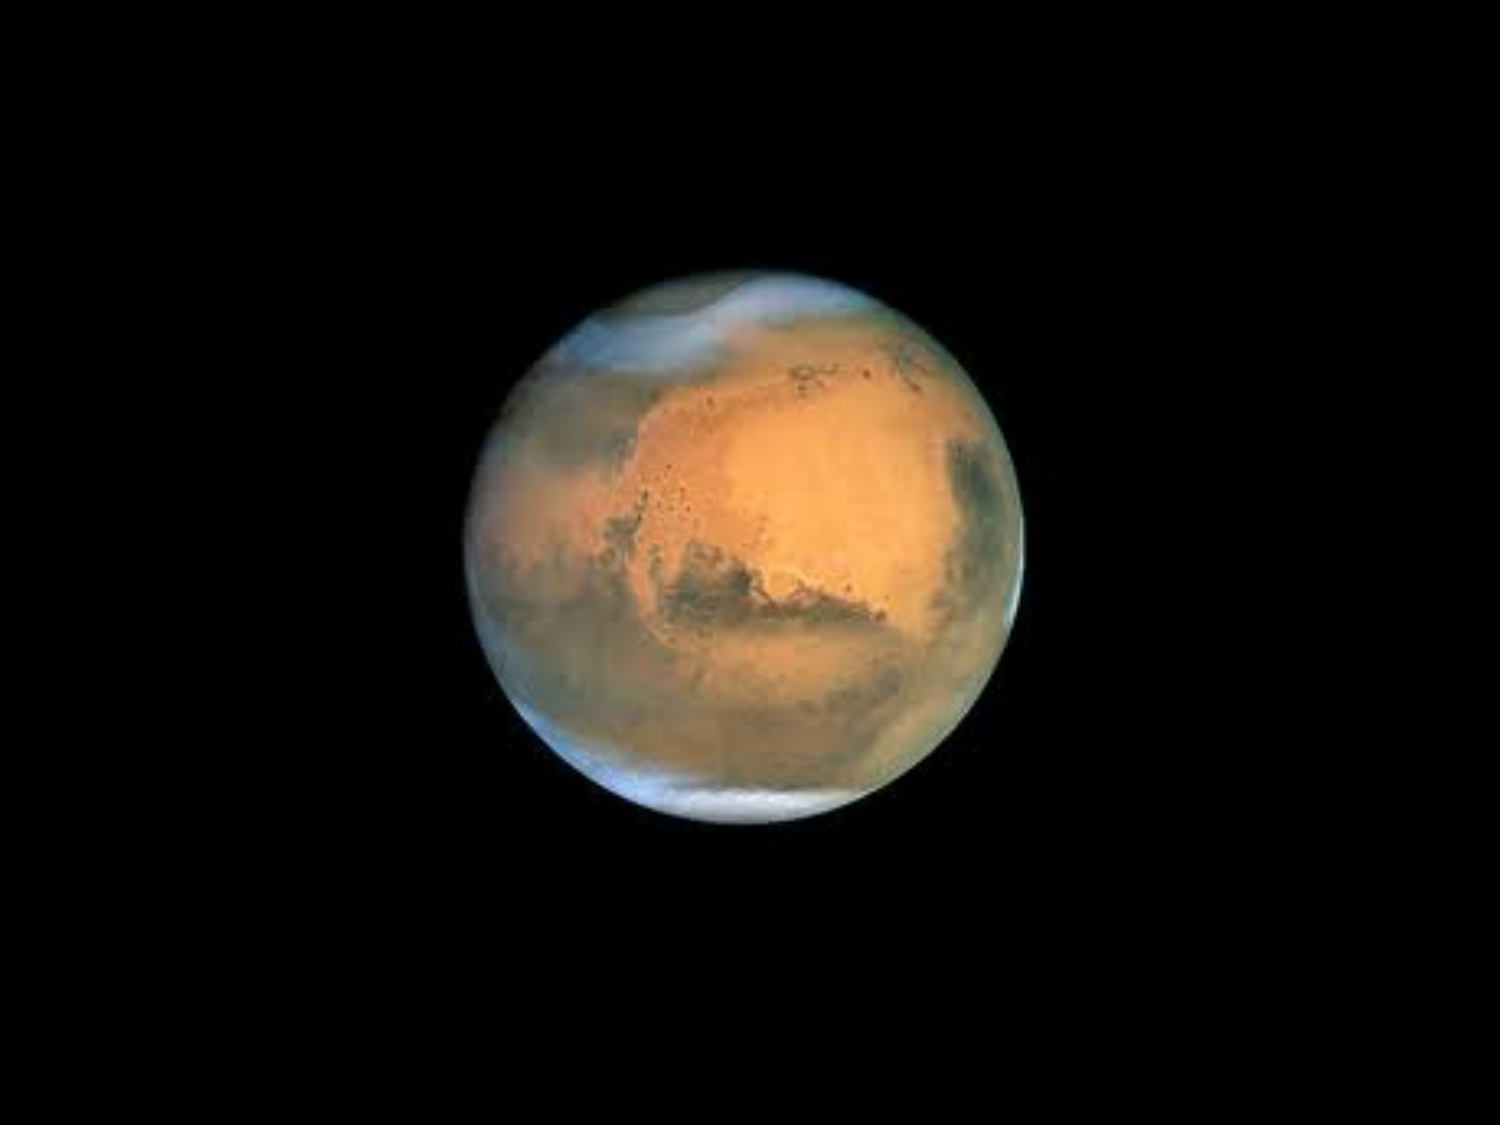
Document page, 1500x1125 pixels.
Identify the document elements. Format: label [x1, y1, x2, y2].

picture [430, 231, 1057, 858]
